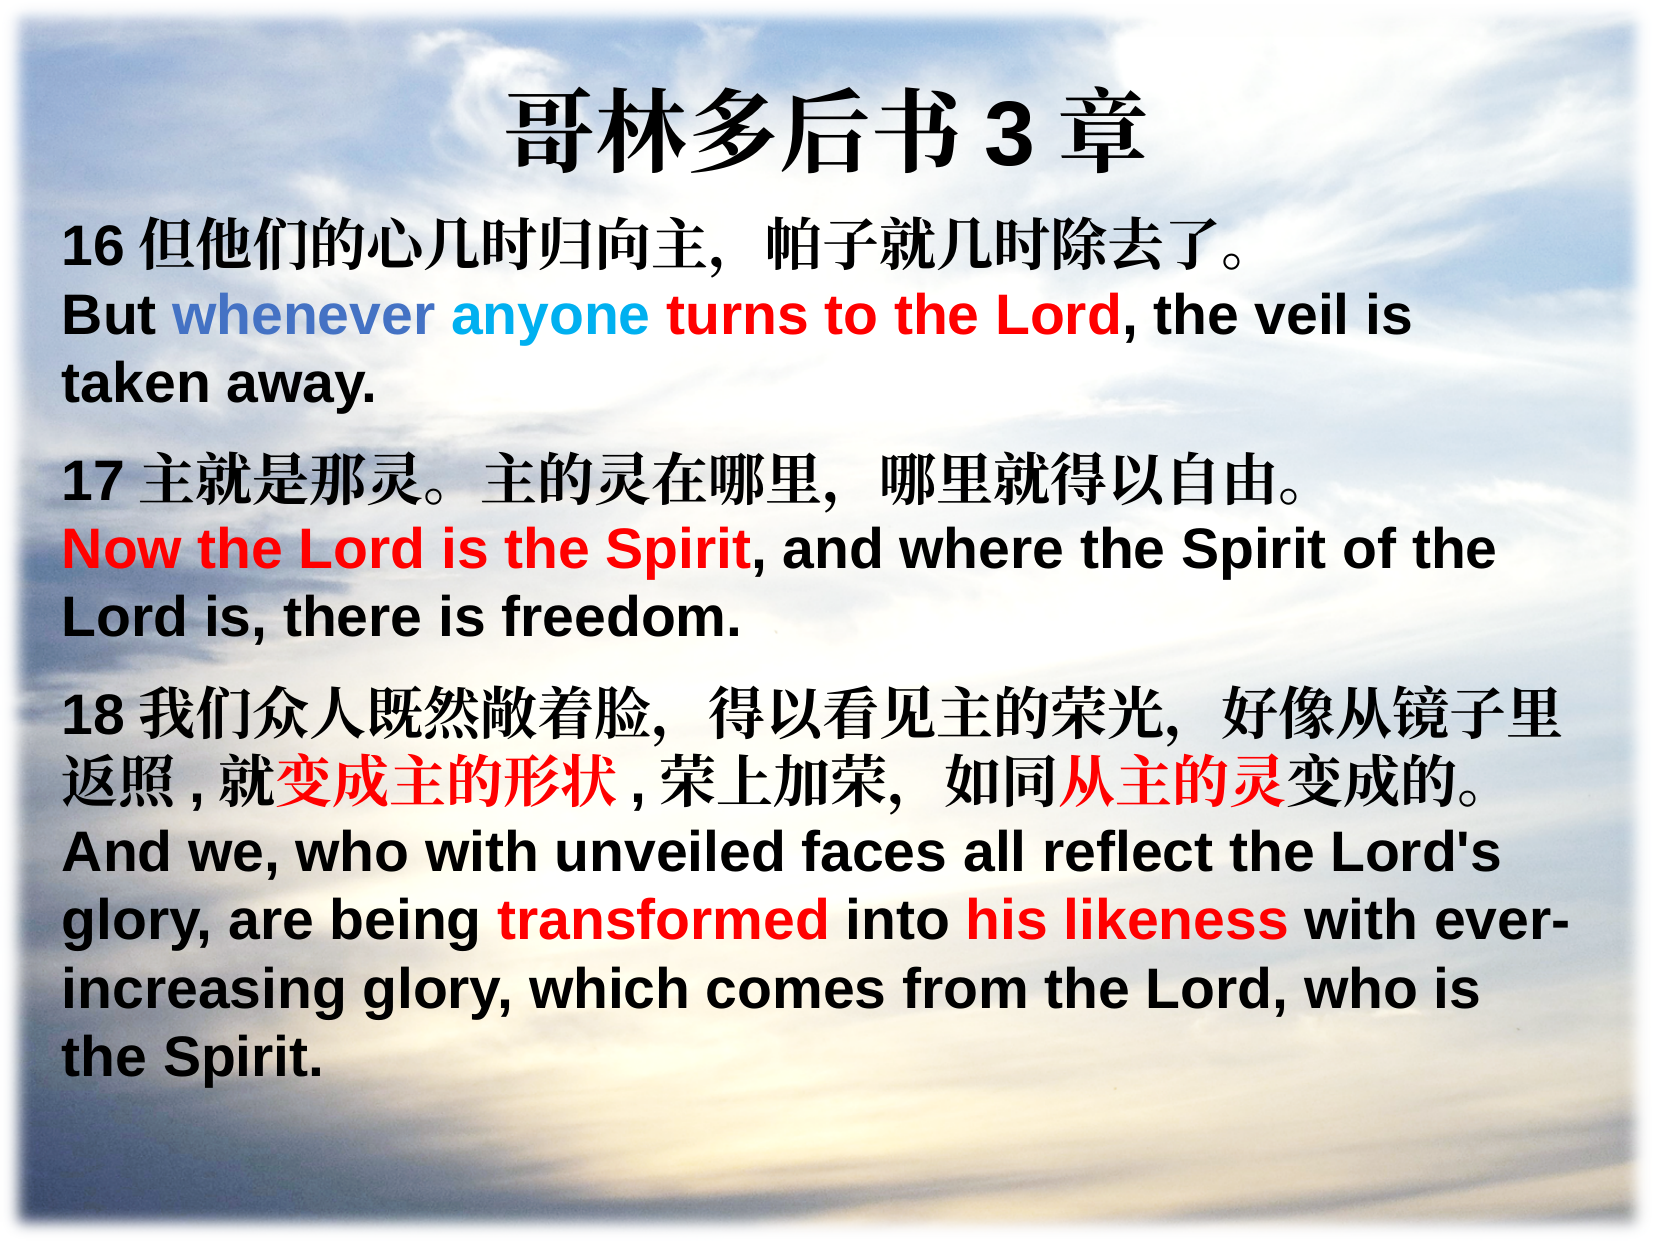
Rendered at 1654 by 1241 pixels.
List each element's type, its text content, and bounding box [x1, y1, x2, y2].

picture [0, 0, 1654, 1241]
title 哥林多后书3章 [82, 49, 1571, 208]
list 16但他们的心几时归向主，帕子就几时除去了。 But whenever anyone turns to the Lord, the veil is taken away. 17主就是那灵。主的灵在哪里，哪里就得以自由。 Now the Lord is the Spirit, and where the Spirit of the Lord is, there is freedom. 18我们众人既然敞着脸，得以看见主的荣光，好像从镜子里返照,就变成主的形状,荣上加荣，如同从主的灵变成的。 And we, who with unveiled faces all reflect the Lord's glory, are being transformed into his likeness with ever-increasing glory, which comes from the Lord, who is the Spirit. [61, 208, 1571, 1109]
